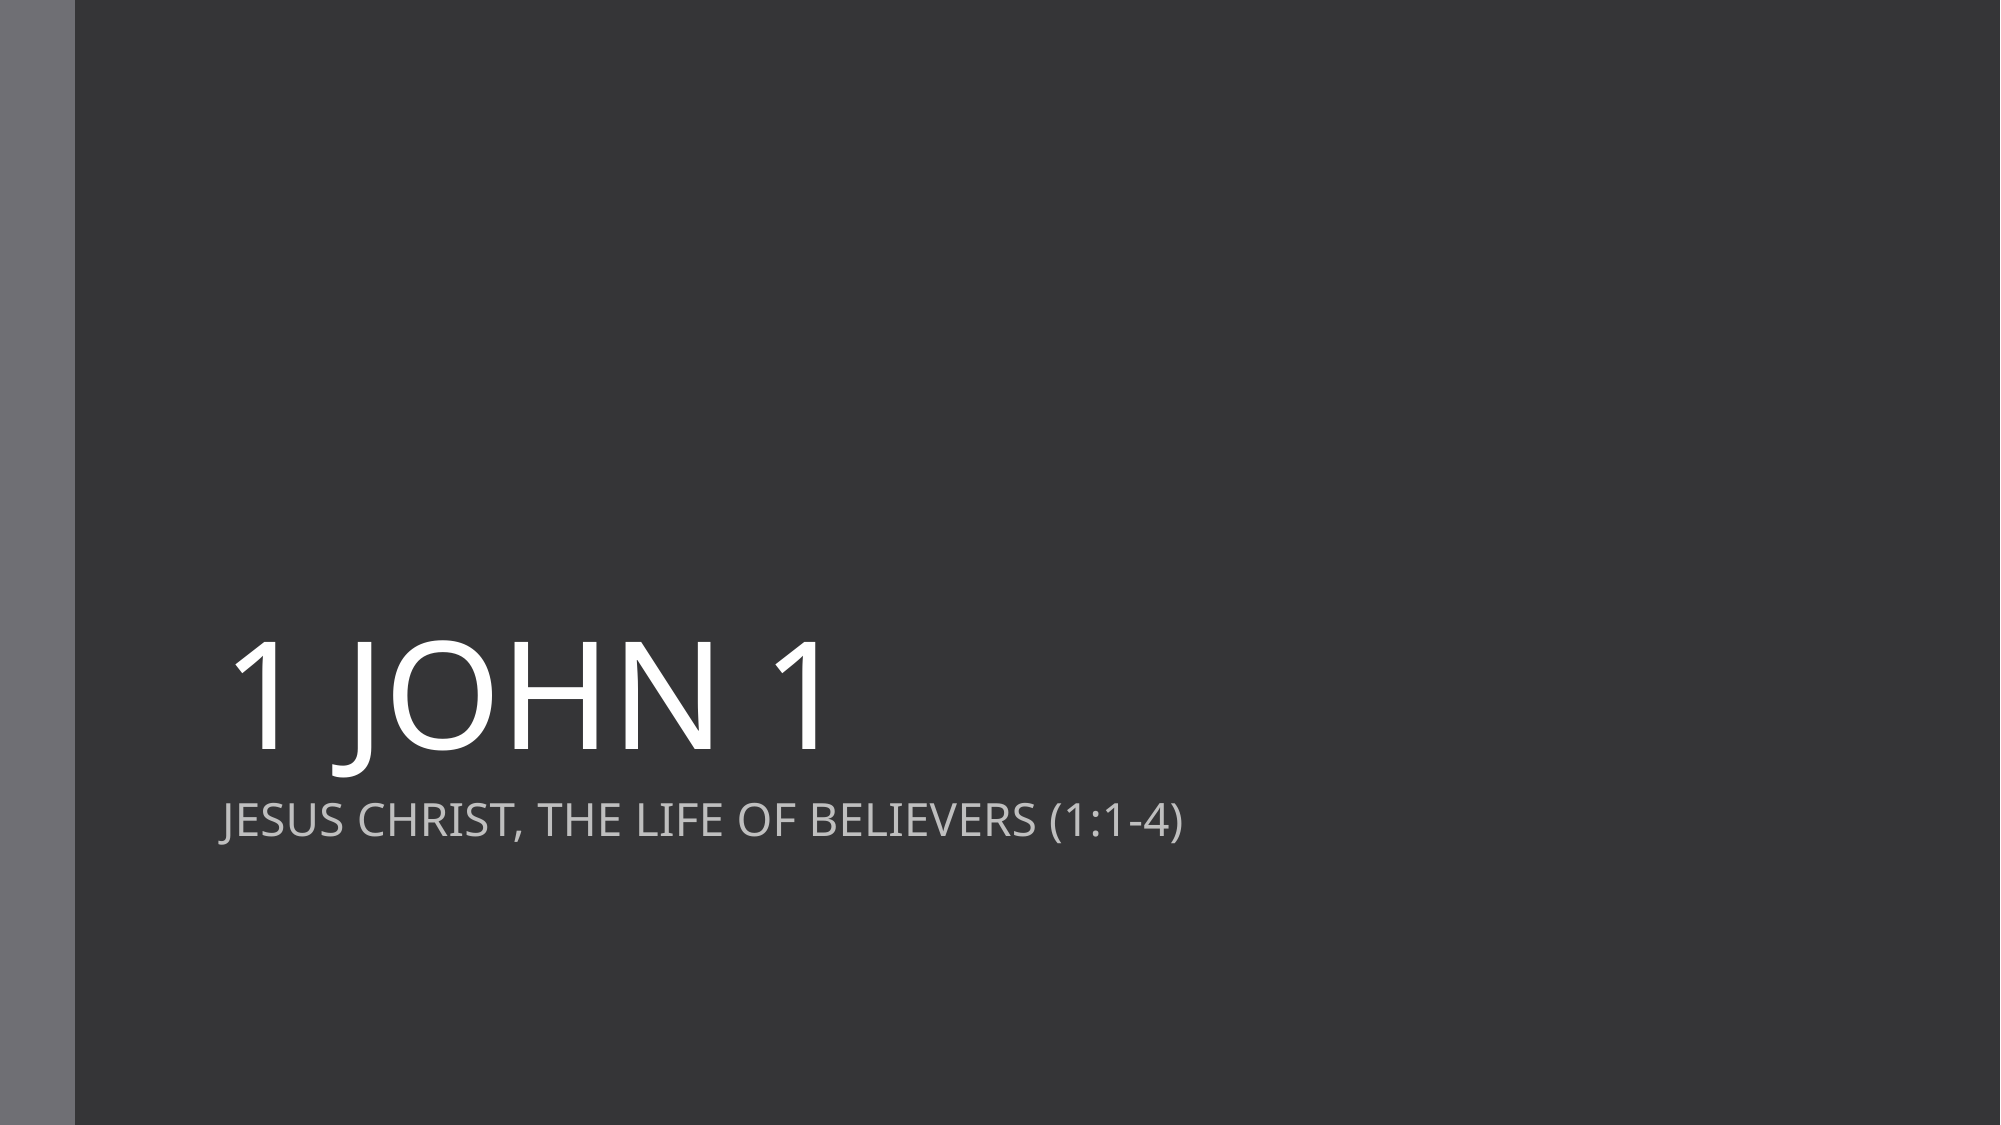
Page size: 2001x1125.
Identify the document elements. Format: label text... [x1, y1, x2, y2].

subtitle JESUS CHRIST, THE LIFE OF BELIEVERS (1:1-4) [206, 787, 1752, 1066]
title 1 JOHN 1 [206, 124, 1752, 787]
